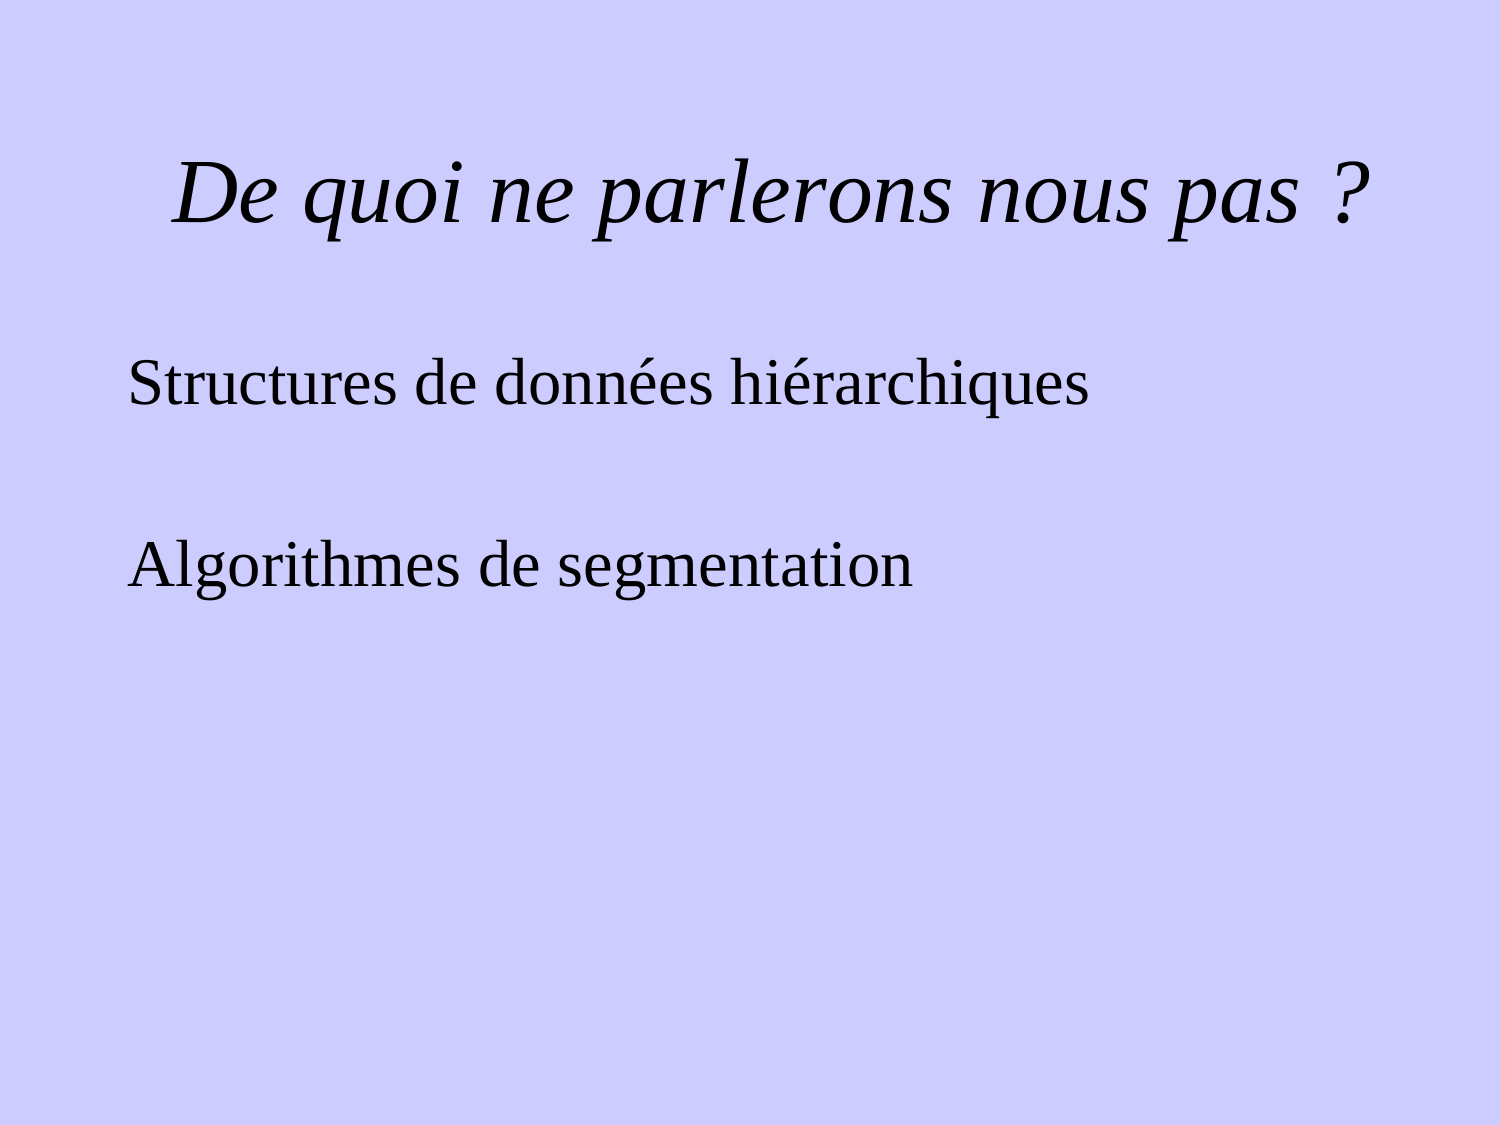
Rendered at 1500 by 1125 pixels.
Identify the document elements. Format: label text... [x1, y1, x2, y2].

list Structures de données hiérarchiques Algorithmes de segmentation [112, 337, 1388, 1013]
title De quoi ne parlerons nous pas ? [112, 62, 1388, 250]
